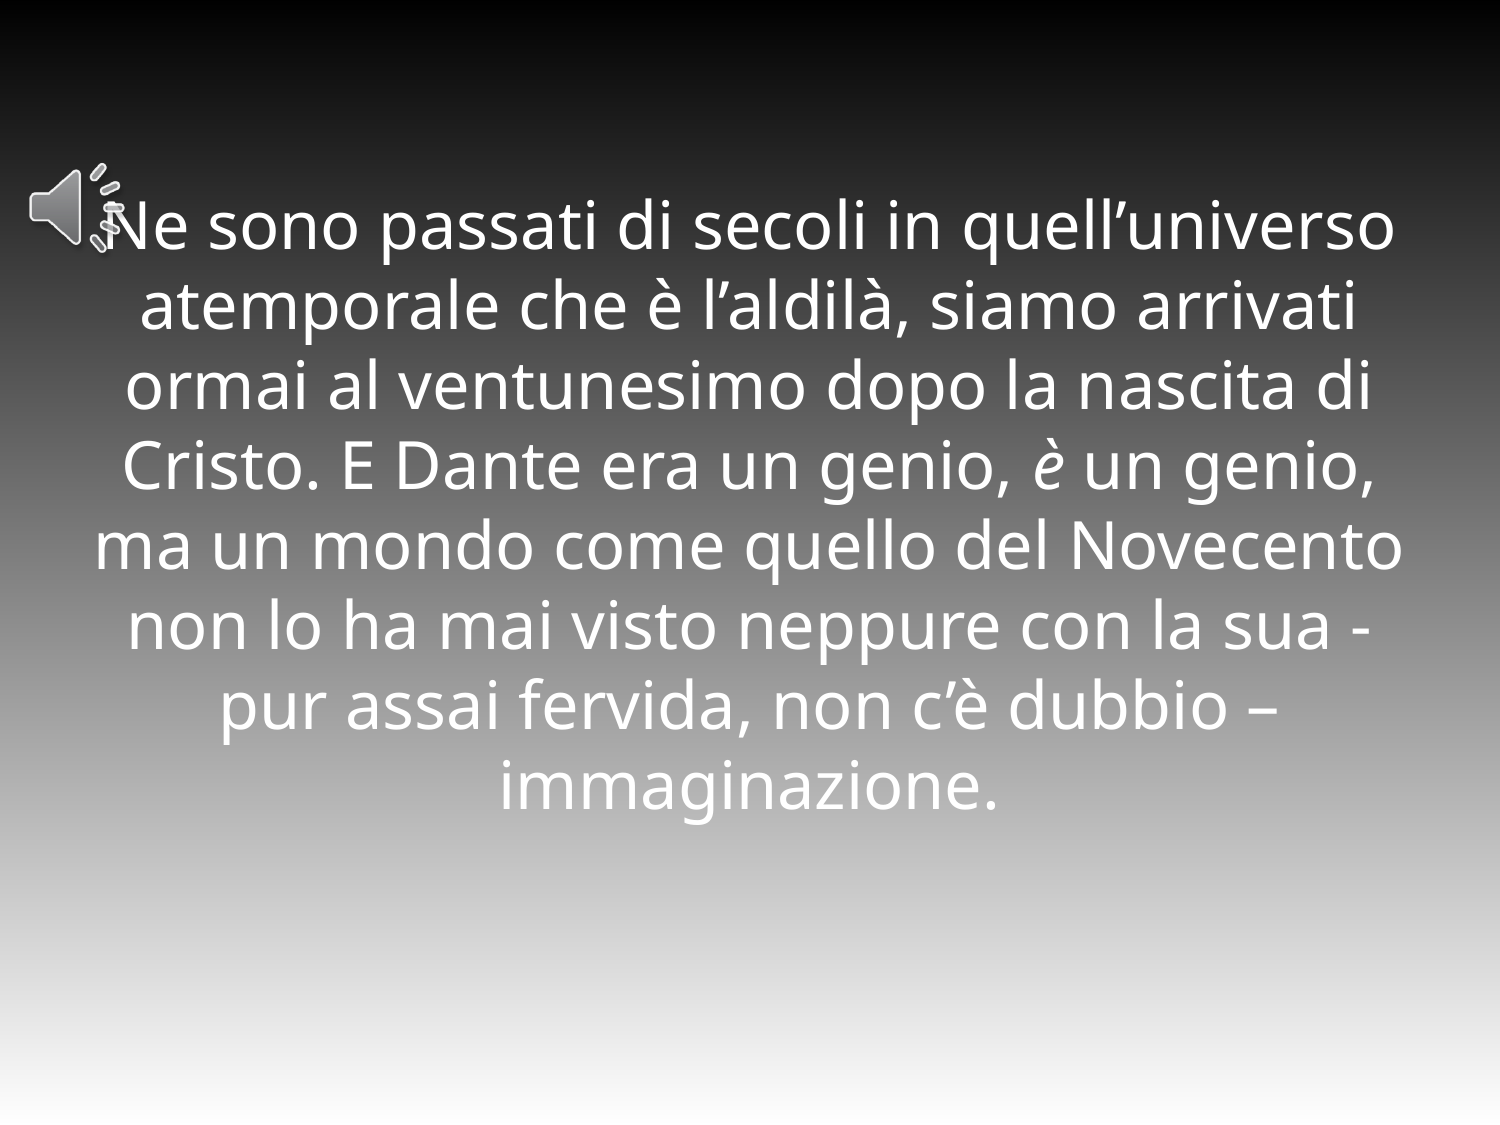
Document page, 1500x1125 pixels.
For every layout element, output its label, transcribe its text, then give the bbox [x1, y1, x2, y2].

list Ne sono passati di secoli in quell’universo atemporale che è l’aldilà, siamo arrivati ormai al ventunesimo dopo la nascita di Cristo. E Dante era un genio, è un genio, ma un mondo come quello del Novecento non lo ha mai visto neppure con la sua - pur assai fervida, non c’è dubbio – immaginazione. [75, 66, 1425, 1059]
picture [29, 160, 130, 261]
